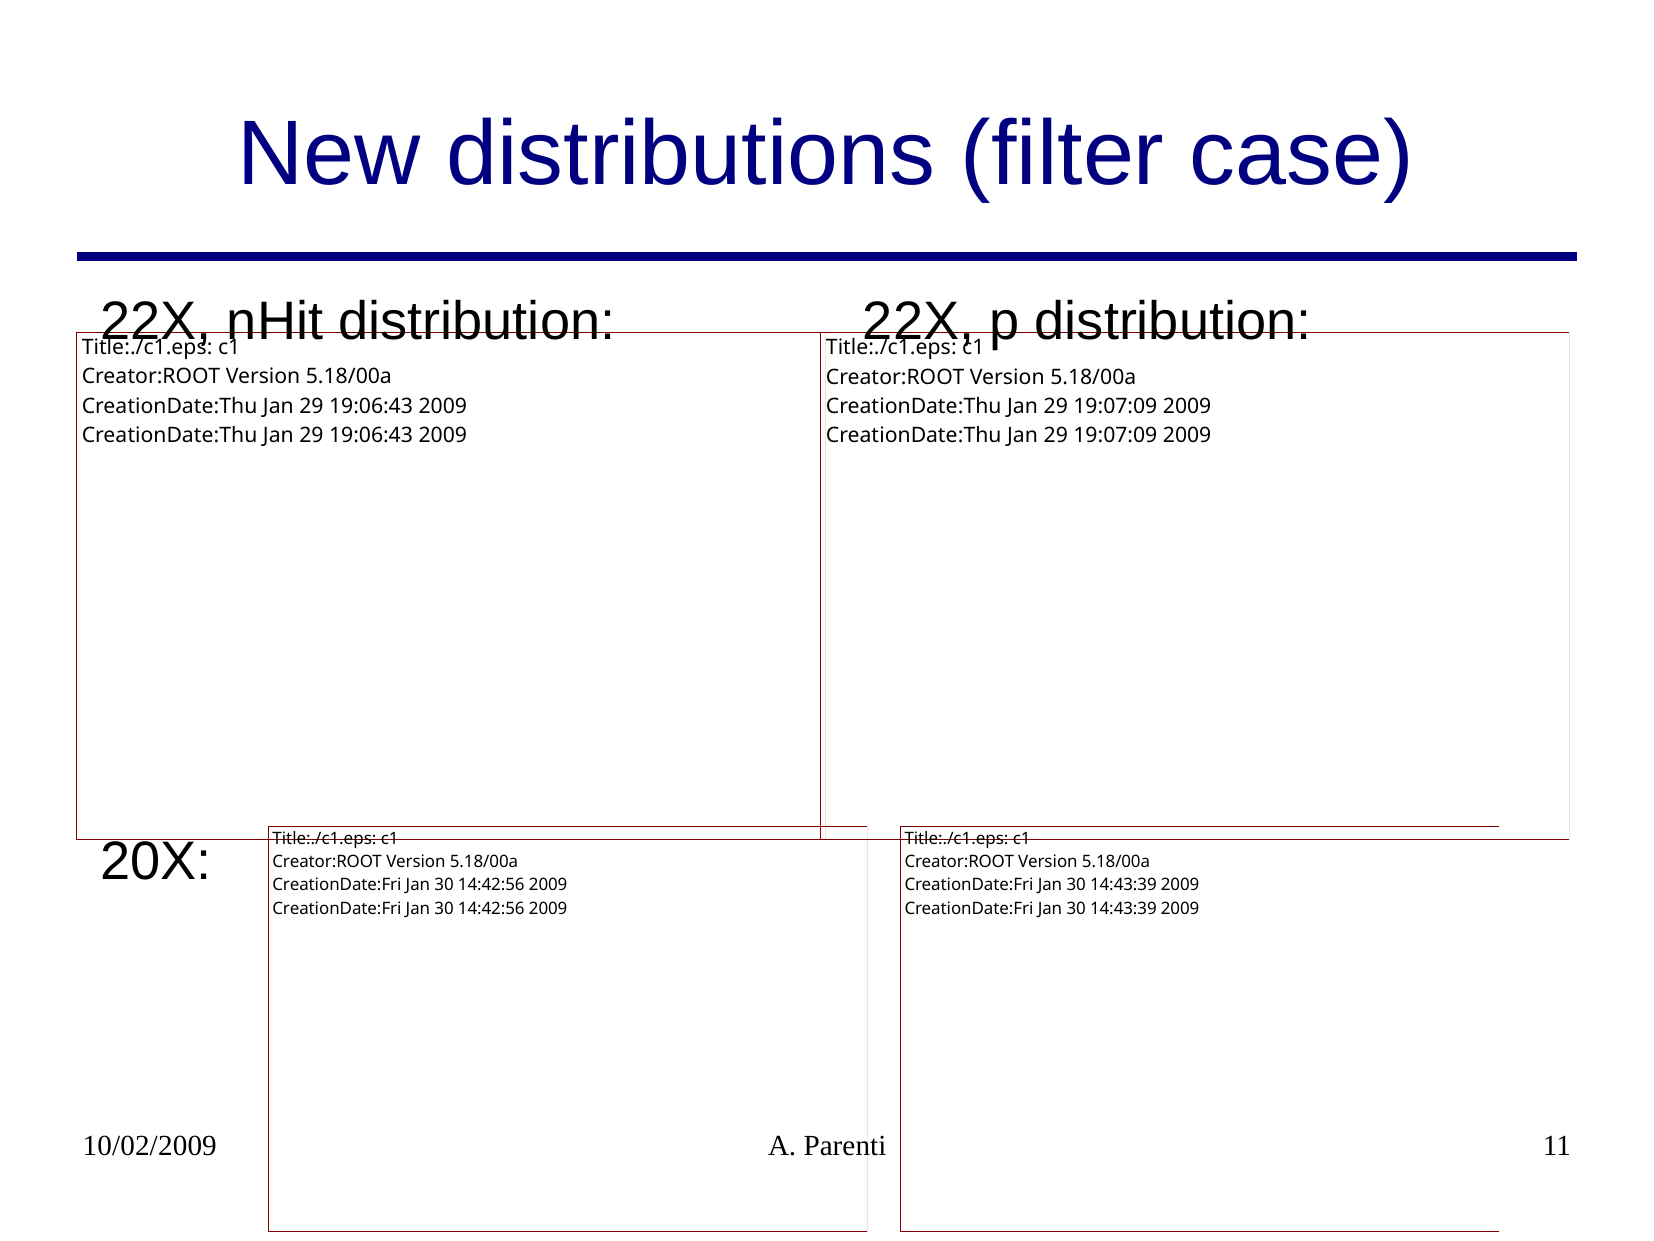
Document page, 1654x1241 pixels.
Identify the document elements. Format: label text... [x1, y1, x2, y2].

list 22X, nHit distribution: 20X: [82, 290, 809, 1109]
picture [267, 330, 868, 1232]
title New distributions (filter case) [82, 49, 1571, 257]
list 22X, p distribution: [845, 290, 1572, 1094]
picture [75, 330, 82, 840]
picture [898, 825, 1499, 1232]
